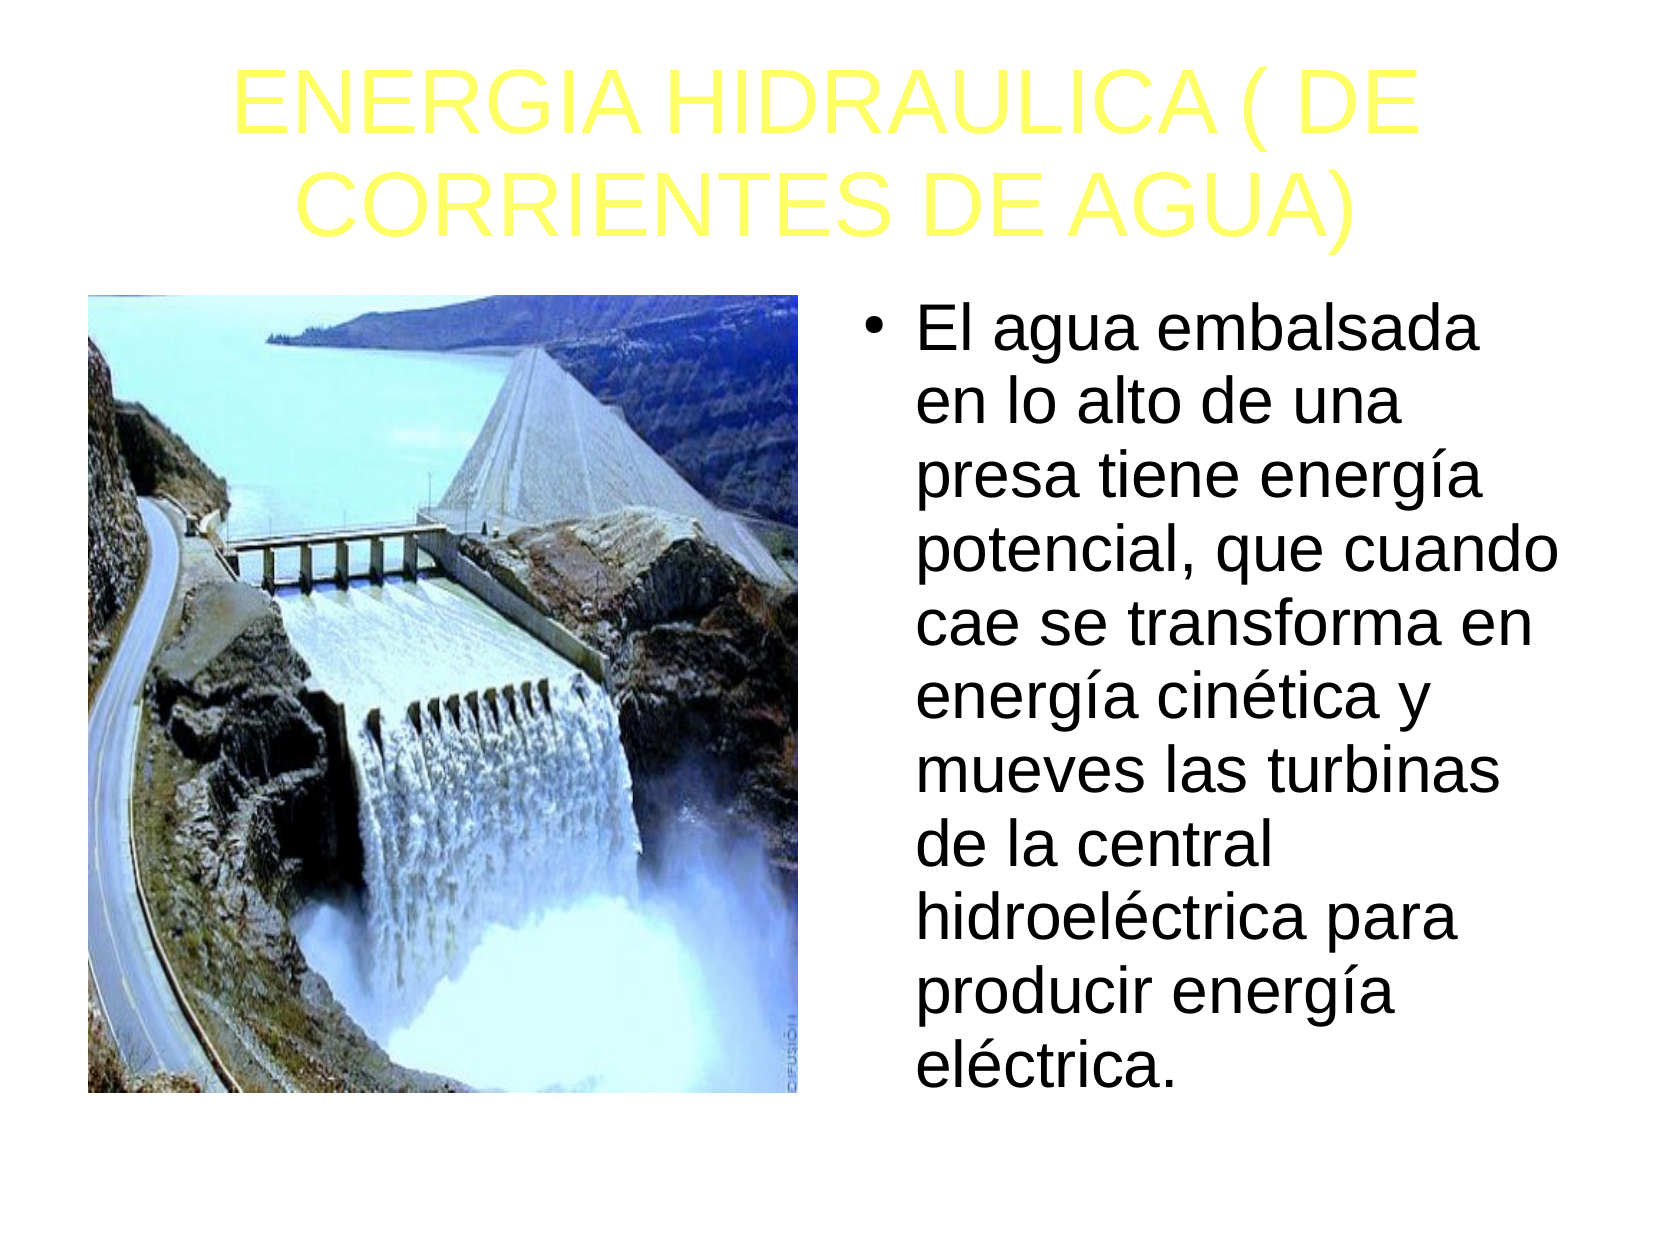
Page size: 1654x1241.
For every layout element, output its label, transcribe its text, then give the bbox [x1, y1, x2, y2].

picture [82, 290, 809, 1109]
list El agua embalsada en lo alto de una presa tiene energía potencial, que cuando cae se transforma en energía cinética y mueves las turbinas de la central hidroeléctrica para producir energía eléctrica. [845, 290, 1572, 1109]
title ENERGIA HIDRAULICA ( DE CORRIENTES DE AGUA) [82, 50, 1571, 256]
